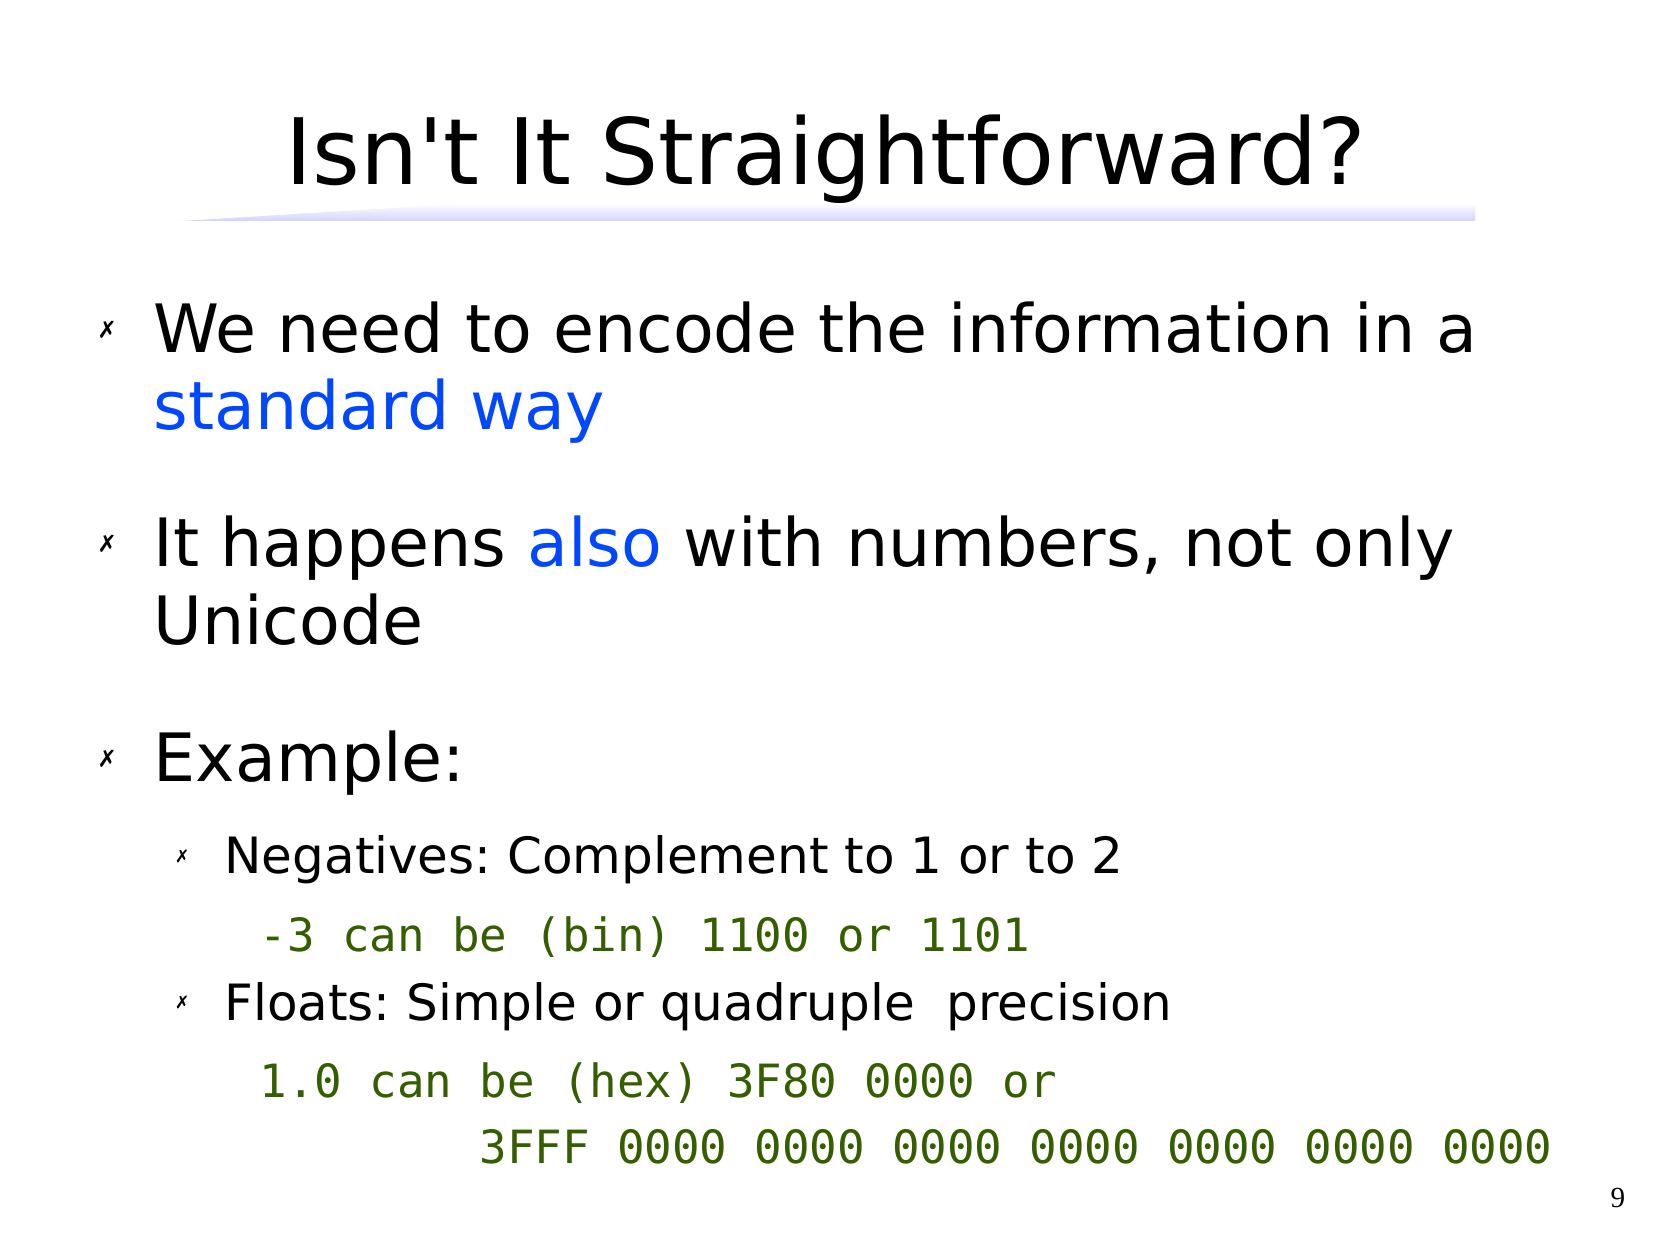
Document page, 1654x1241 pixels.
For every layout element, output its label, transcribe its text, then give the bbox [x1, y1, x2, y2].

title Isn't It Straightforward? [82, 49, 1571, 257]
list We need to encode the information in a standard way It happens also with numbers, not only Unicode Example: Negatives: Complement to 1 or to 2 -3 can be (bin) 1100 or 1101 Floats: Simple or quadruple precision 1.0 can be (hex) 3F80 0000 or 3FFF 0000 0000 0000 0000 0000 0000 0000 [82, 290, 1571, 1176]
